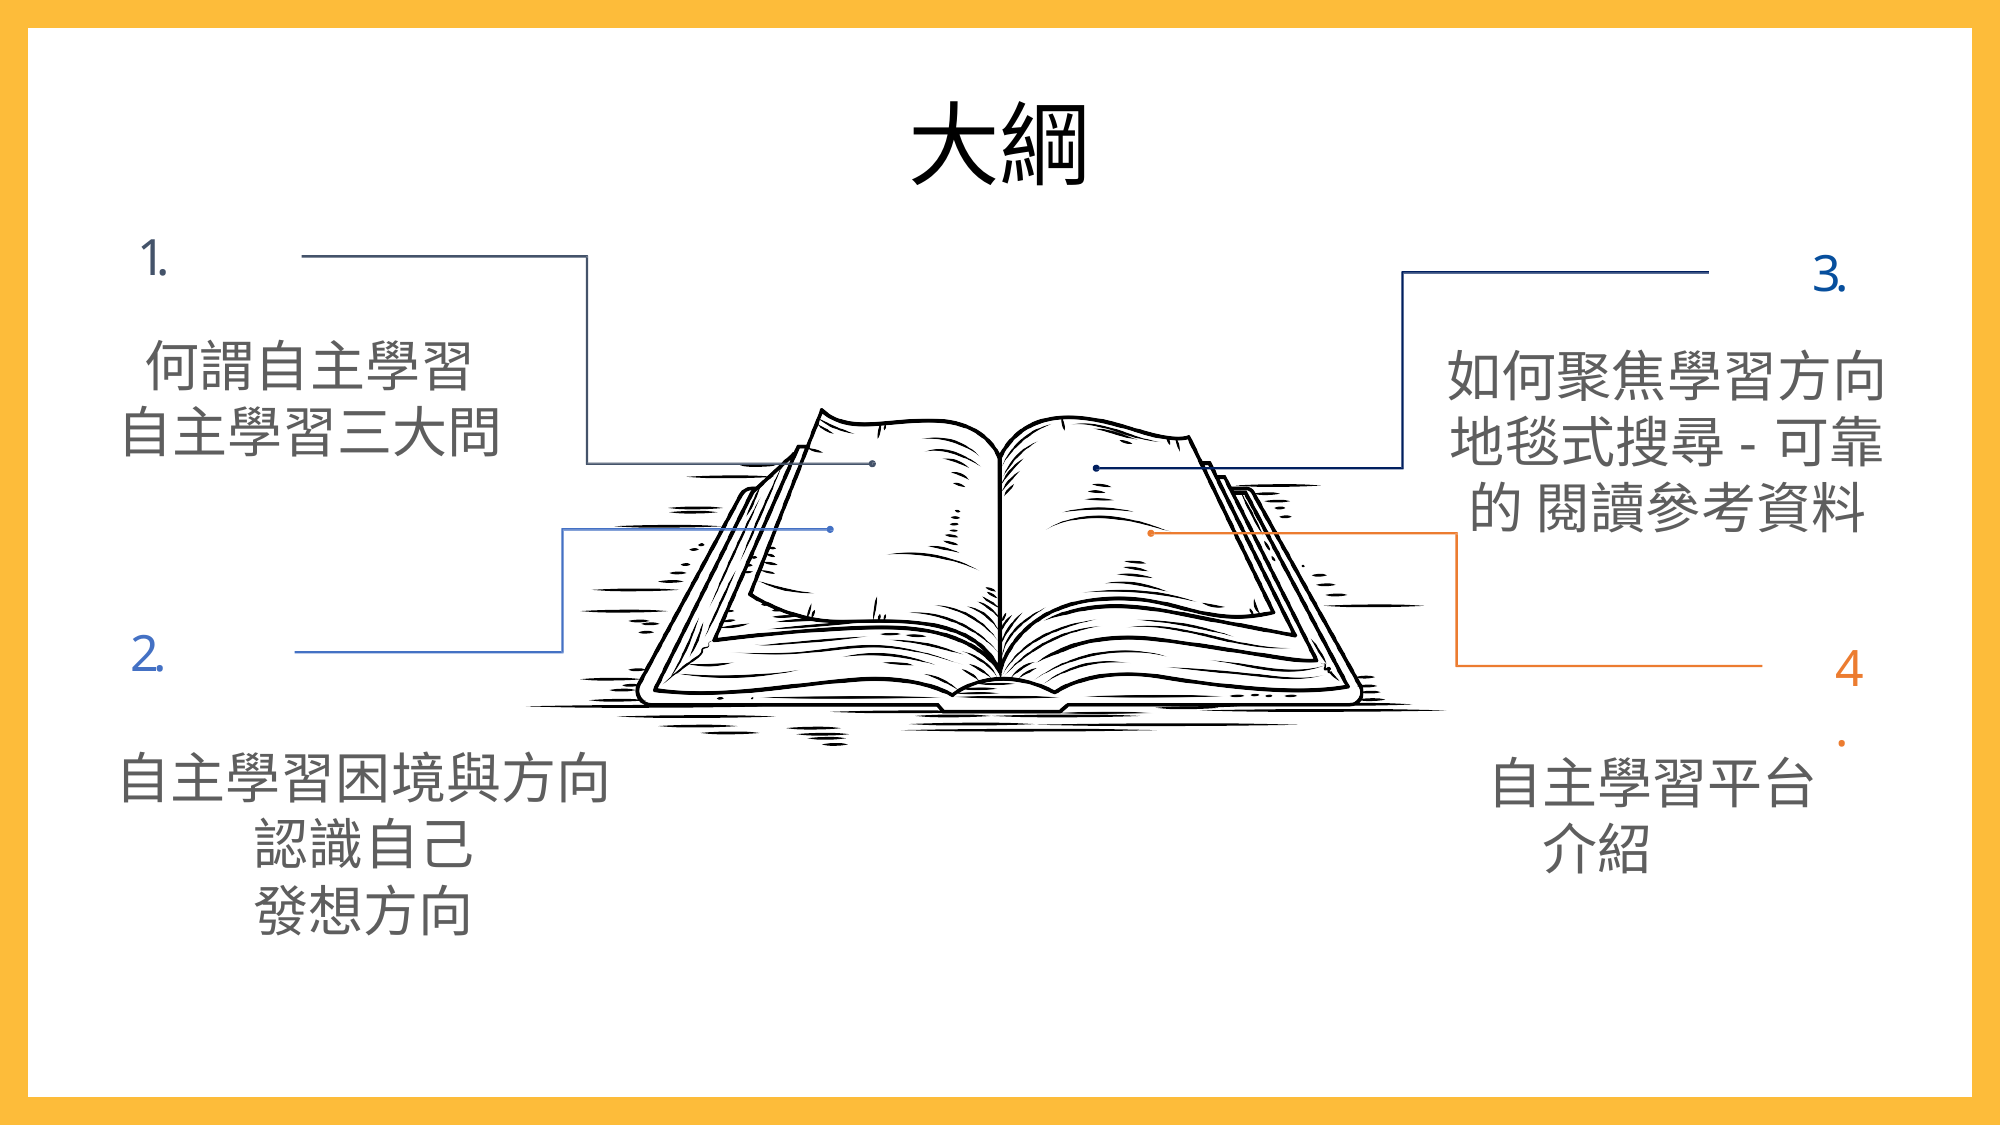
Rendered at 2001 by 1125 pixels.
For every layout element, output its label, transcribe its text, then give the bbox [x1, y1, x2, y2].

text_box [908, 722, 1035, 726]
text_box [294, 255, 1447, 718]
text_box 自主學習困境與方向 認識自己 發想方向 [113, 742, 614, 944]
text_box 4. [1834, 635, 1877, 697]
text_box [900, 728, 1157, 732]
text_box 2. [129, 620, 171, 682]
text_box [700, 731, 760, 735]
text_box 自主學習平台介紹 [1485, 747, 1820, 882]
text_box [796, 732, 850, 740]
text_box [1037, 723, 1298, 727]
text_box 3. 如何聚焦學習方向 地毯式搜尋-可靠的 閱讀參考資料 [1445, 240, 1914, 542]
title 大綱 [907, 85, 1093, 198]
text_box [786, 726, 842, 730]
text_box [1455, 542, 1763, 668]
text_box 1. 何謂自主學習 自主學習三大問 [115, 224, 506, 466]
text_box [658, 724, 738, 728]
